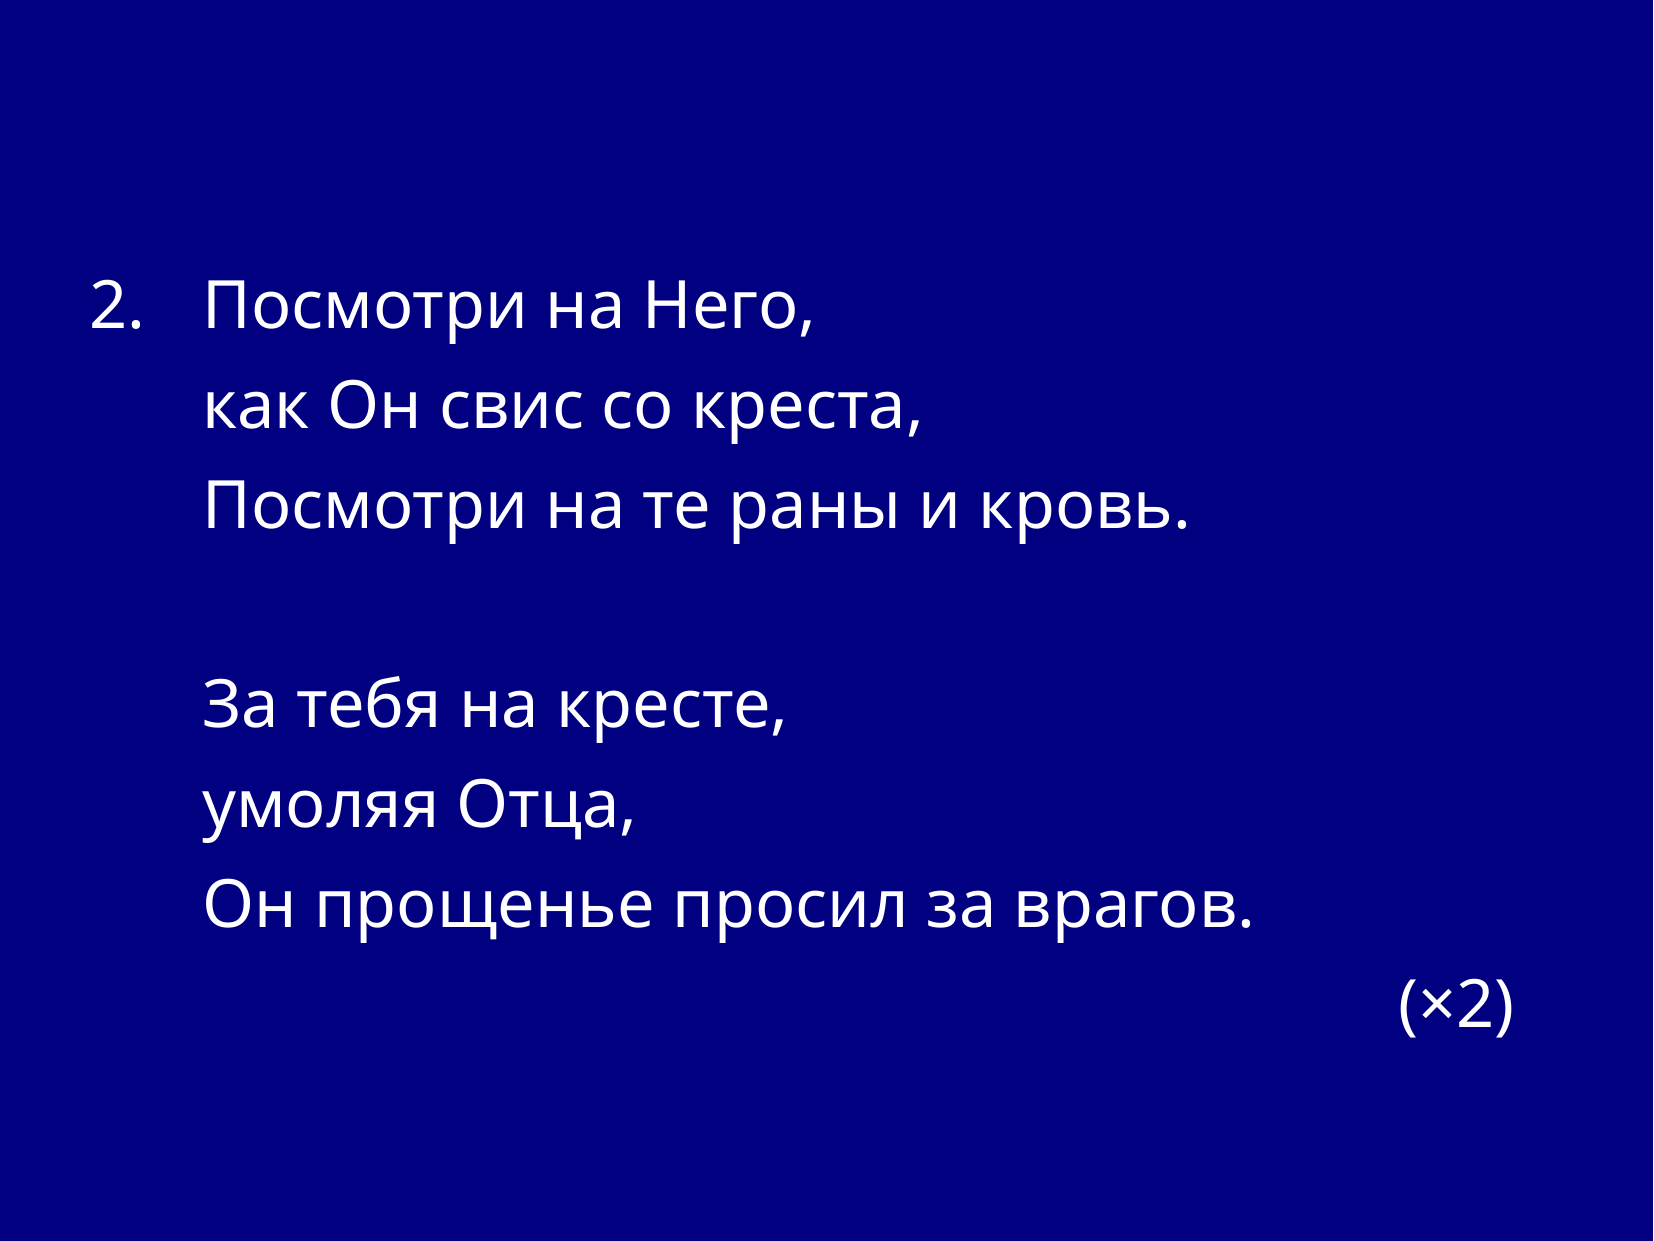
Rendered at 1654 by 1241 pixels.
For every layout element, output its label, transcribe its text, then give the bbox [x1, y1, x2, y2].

text_box 2. Посмотри на Него, как Он свис со креста, Посмотри на те раны и кровь. За тебя на кресте, умоляя Отца, Он прощенье просил за врагов. (×2) [75, 150, 1576, 1163]
